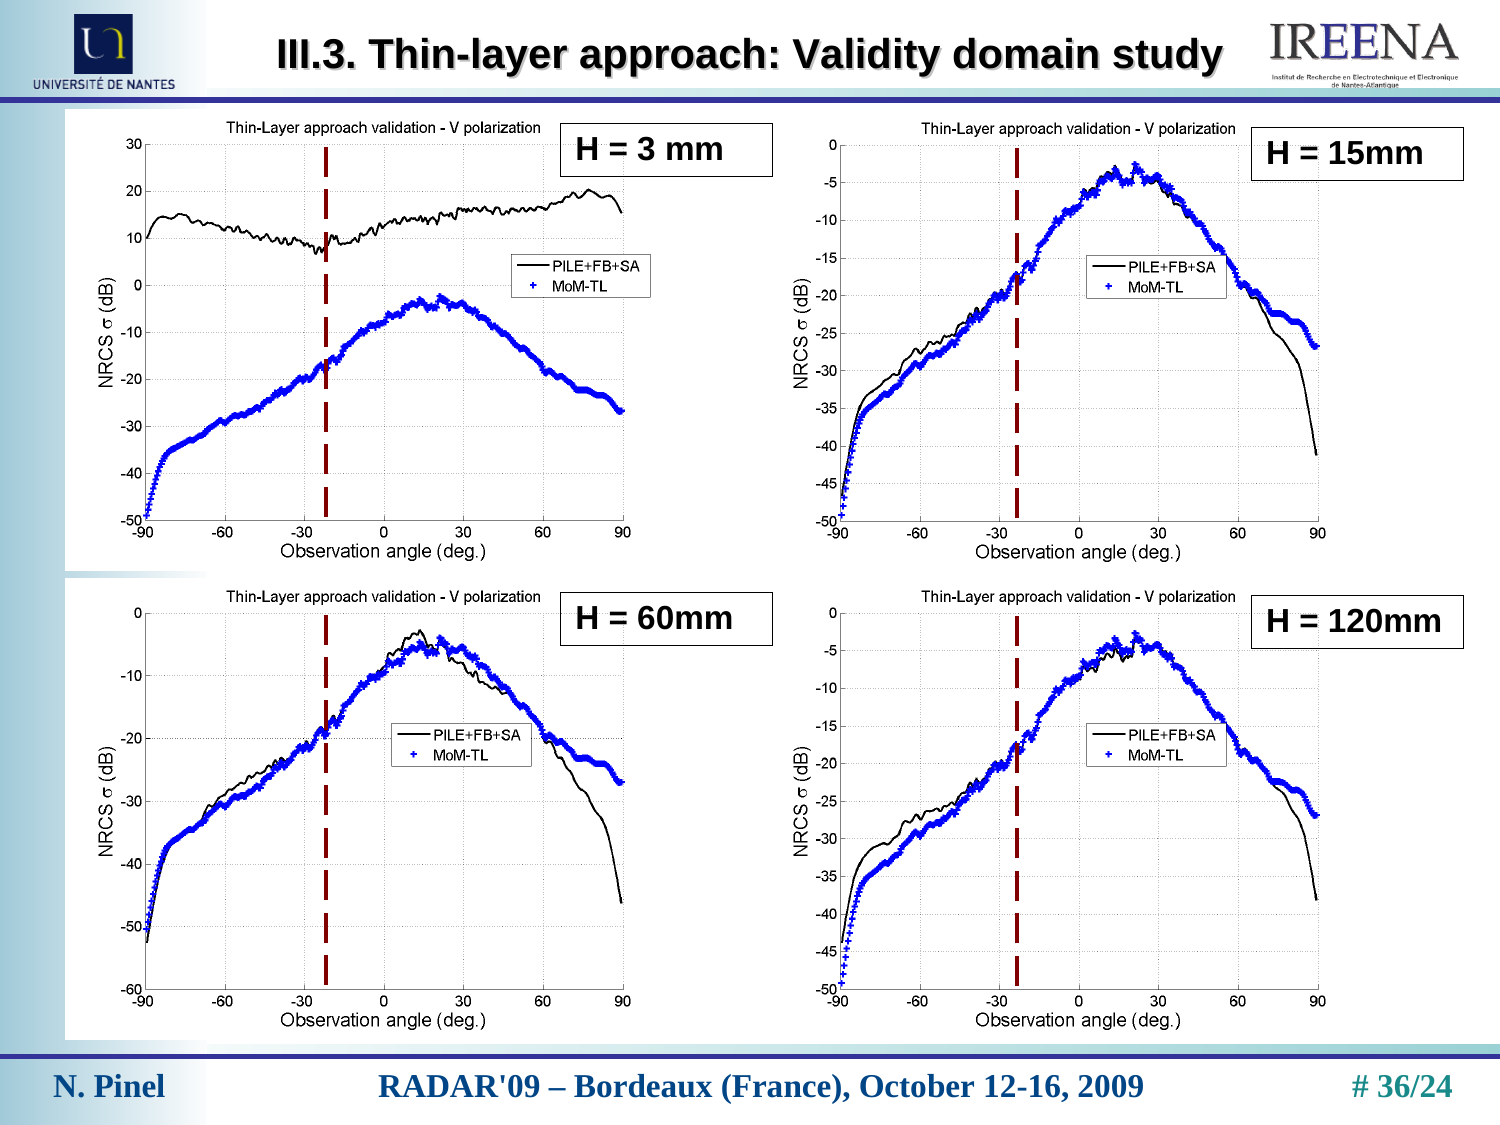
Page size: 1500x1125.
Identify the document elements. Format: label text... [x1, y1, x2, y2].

text_box H = 15mm [1251, 127, 1464, 181]
picture [760, 110, 1376, 572]
picture [760, 578, 1376, 1040]
text_box H = 60mm [560, 592, 773, 646]
picture [29, 14, 178, 95]
picture [1426, 23, 1459, 89]
text_box H = 120mm [1251, 595, 1464, 649]
title III.3. Thin-layer approach: Validity domain study [75, 23, 1426, 103]
text_box H = 3 mm [560, 123, 773, 177]
picture [65, 109, 681, 571]
picture [65, 578, 681, 1040]
